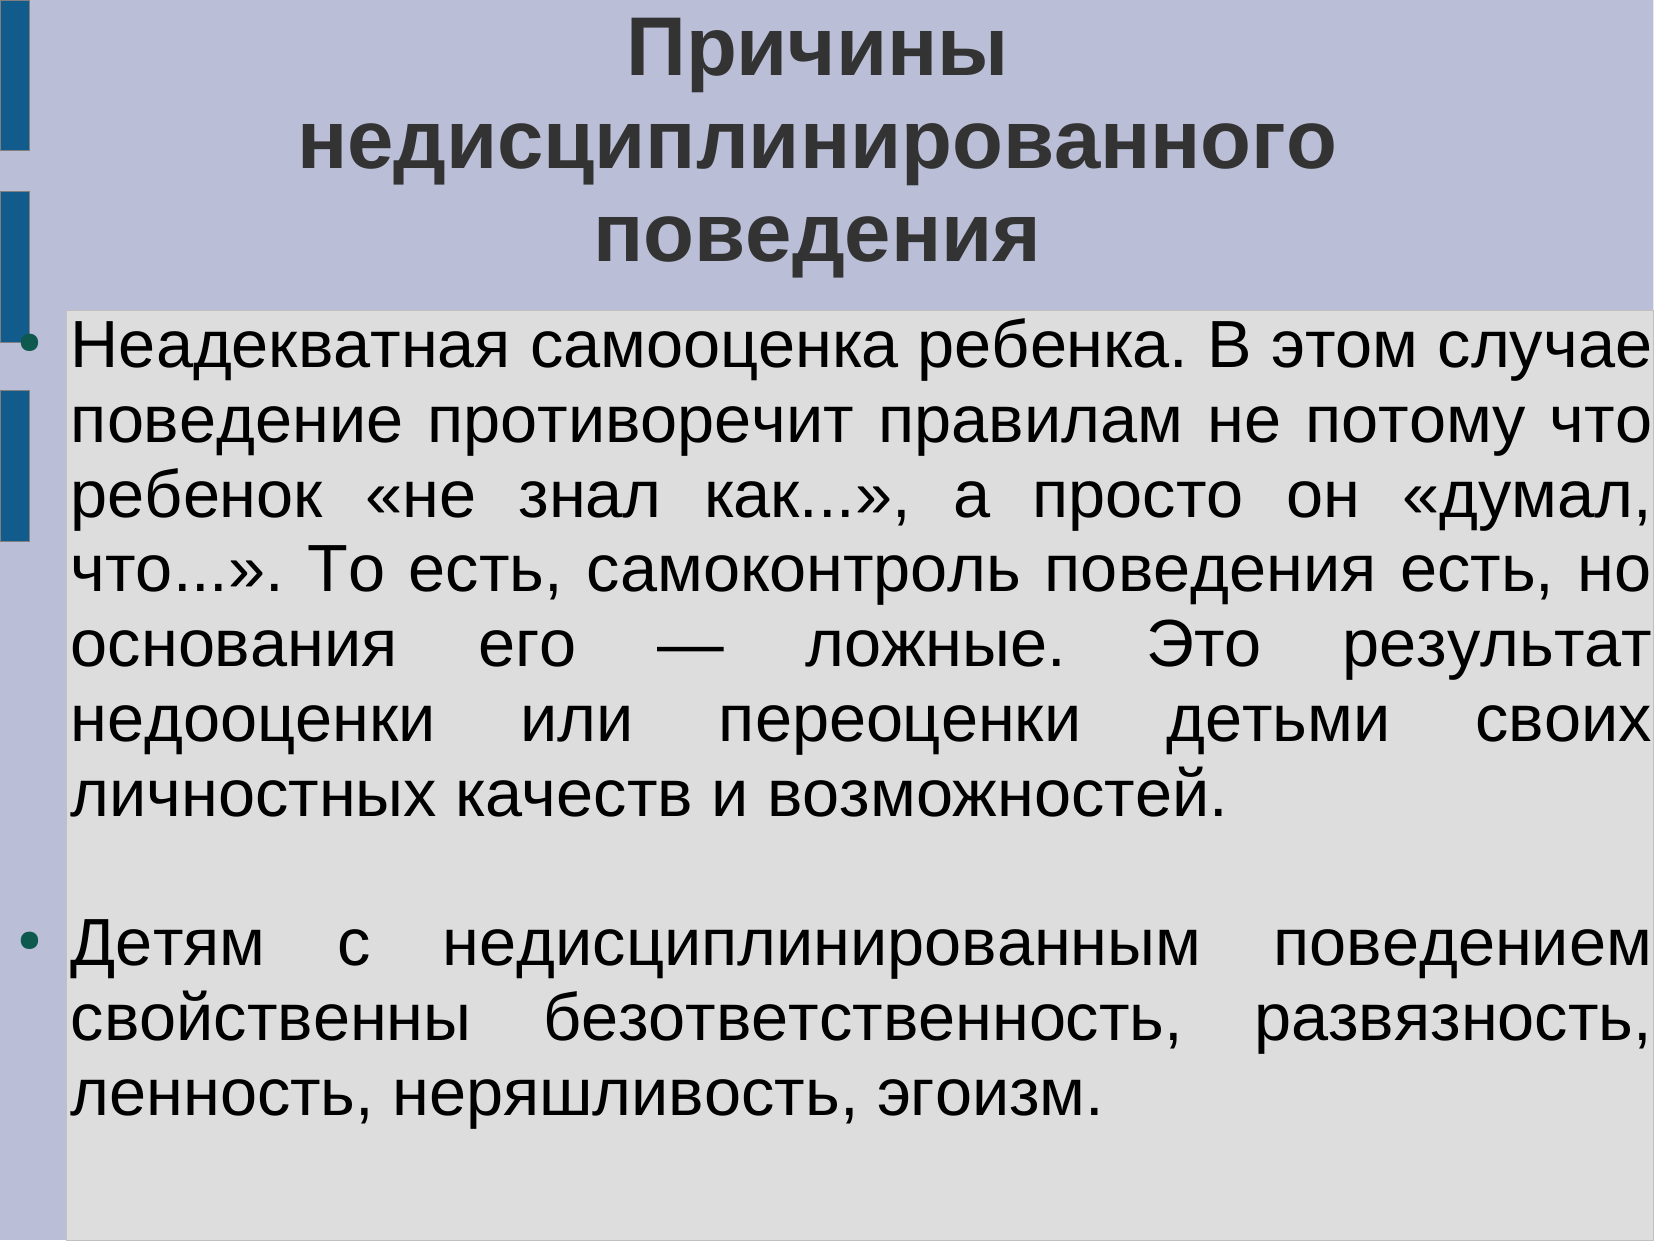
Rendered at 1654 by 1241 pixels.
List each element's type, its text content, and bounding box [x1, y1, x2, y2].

list Неадекватная самооценка ребенка. В этом случае поведение противоречит правилам не потому что ребенок «не знал как...», а просто он «думал, что...». То есть, самоконтроль поведения есть, но основания его — ложные. Это результат недооценки или переоценки детьми своих личностных качеств и возможностей. Детям с недисциплинированным поведением свойственны безответственность, развязность, ленность, неряшливость, эгоизм. [0, 307, 1654, 1241]
title Причины недисциплинированного поведения [111, 0, 1524, 280]
